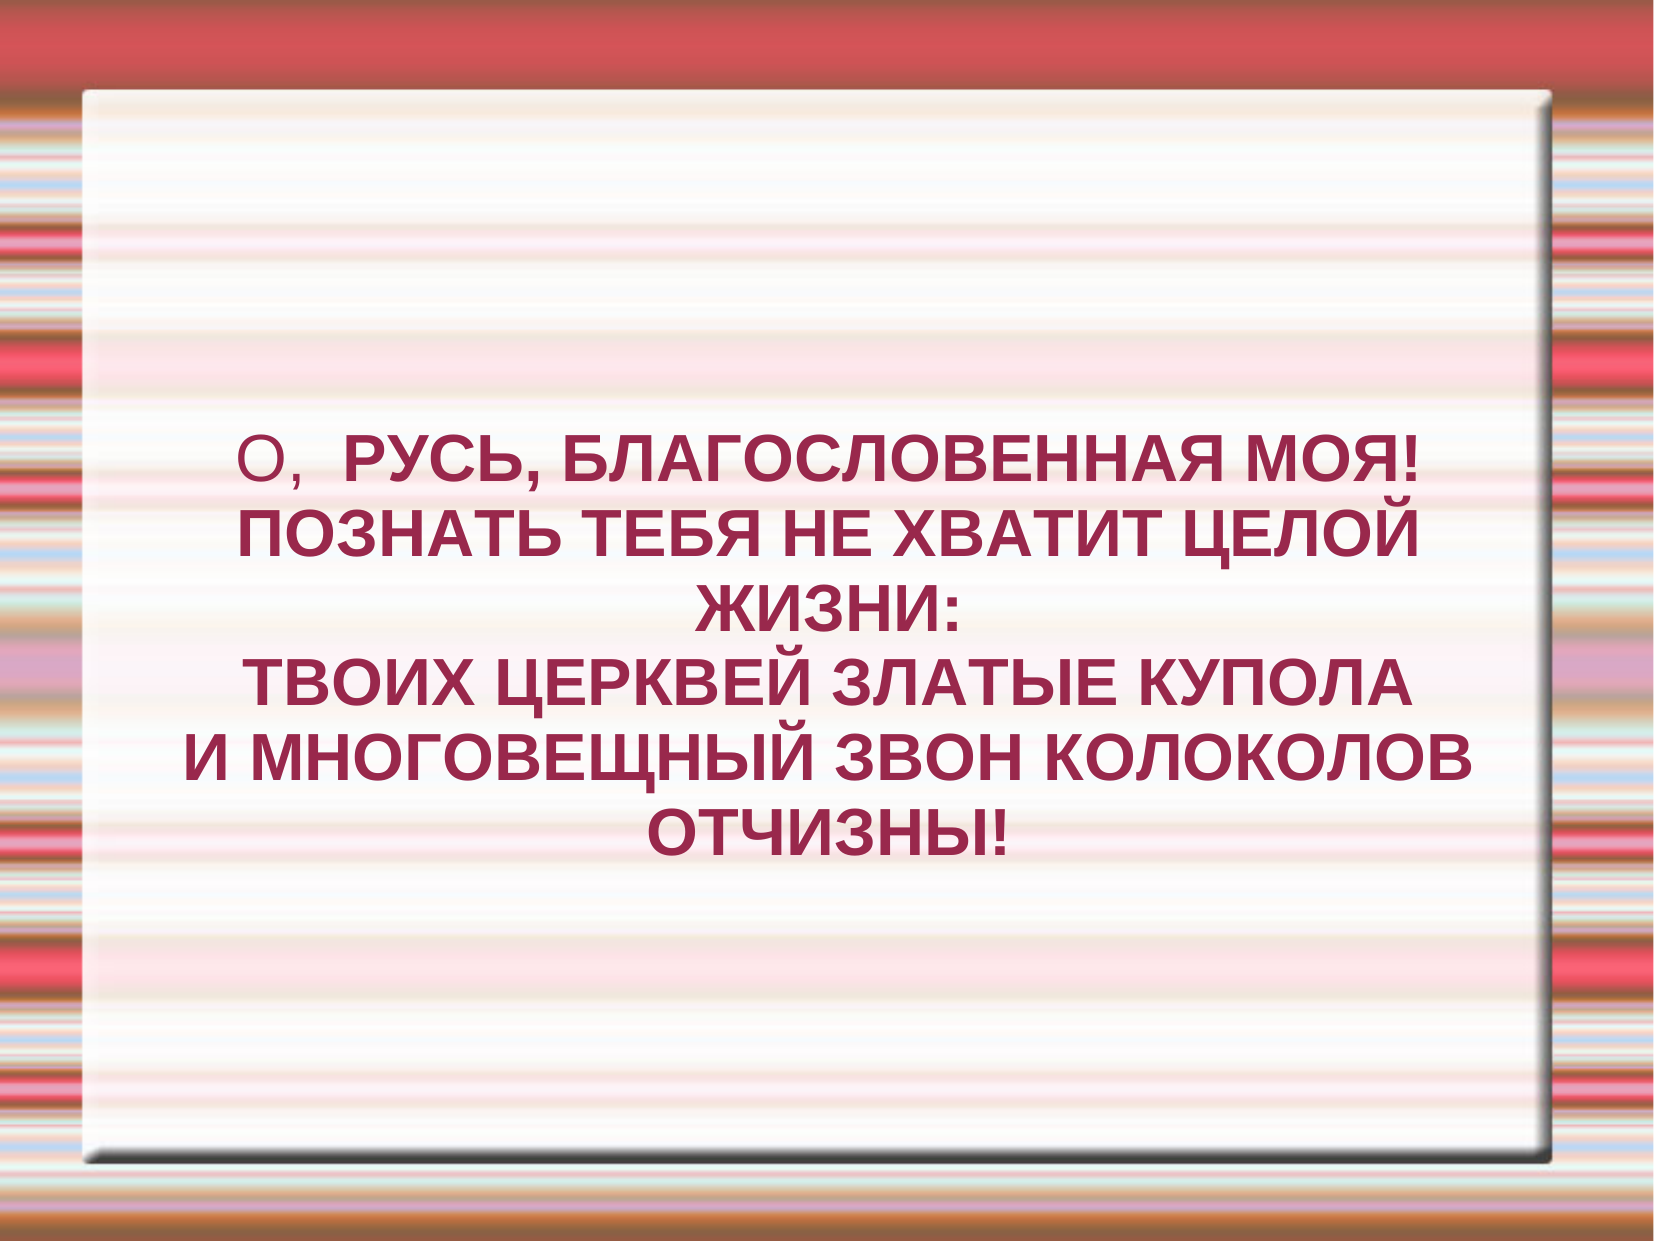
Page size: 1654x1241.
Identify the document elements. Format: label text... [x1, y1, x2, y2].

picture [0, 0, 1654, 1241]
subtitle О, РУСЬ, БЛАГОСЛОВЕННАЯ МОЯ! ПОЗНАТЬ ТЕБЯ НЕ ХВАТИТ ЦЕЛОЙ ЖИЗНИ: ТВОИХ ЦЕРКВЕЙ ЗЛАТЫЕ КУПОЛА И МНОГОВЕЩНЫЙ ЗВОН КОЛОКОЛОВ ОТЧИЗНЫ! [123, 118, 1536, 1173]
